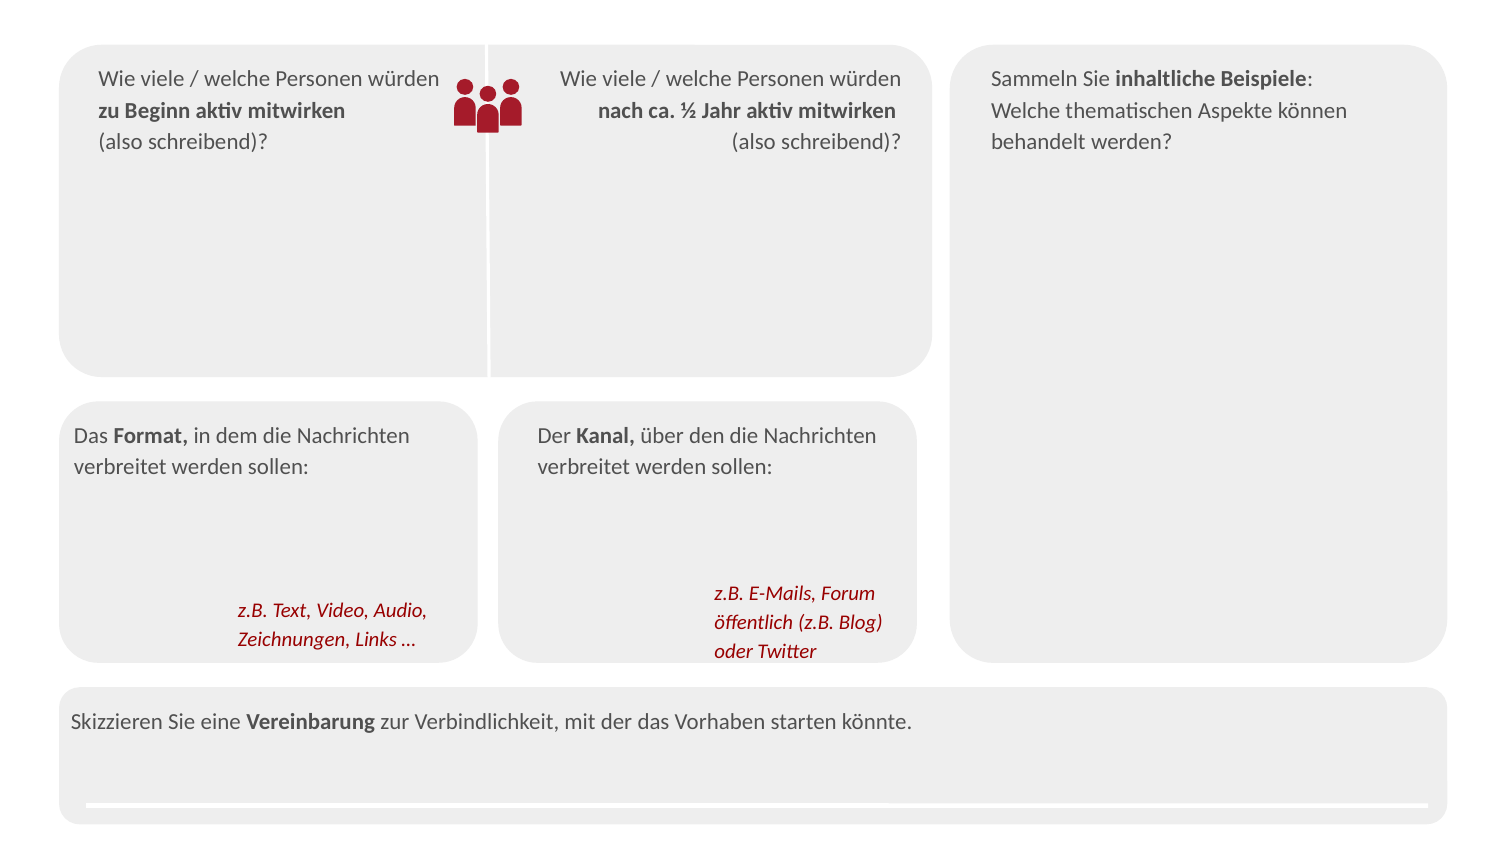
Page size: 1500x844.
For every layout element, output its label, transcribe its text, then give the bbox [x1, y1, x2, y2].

text_box Wie viele / welche Personen würden zu Beginn aktiv mitwirken (also schreibend)? [83, 44, 478, 170]
text_box [498, 404, 917, 663]
text_box Das Format, in dem die Nachrichten verbreitet werden sollen: [58, 401, 471, 495]
text_box [59, 418, 478, 663]
text_box Der Kanal, über den die Nachrichten verbreitet werden sollen: [522, 401, 917, 495]
text_box Skizzieren Sie eine Vereinbarung zur Verbindlichkeit, mit der das Vorhaben starten könnte. [55, 687, 1445, 749]
text_box [454, 97, 476, 126]
text_box [456, 78, 474, 95]
text_box [58, 44, 933, 378]
text_box Wie viele / welche Personen würden nach ca. ½ Jahr aktiv mitwirken (also schreibend)? [522, 44, 917, 170]
text_box z.B. E-Mails, Forum öffentlich (z.B. Blog) oder Twitter [699, 561, 917, 678]
text_box [949, 44, 1448, 663]
text_box z.B. Text, Video, Audio, Zeichnungen, Links … [222, 578, 466, 666]
text_box Sammeln Sie inhaltliche Beispiele: Welche thematischen Aspekte können behandelt werden? [976, 44, 1371, 170]
text_box [59, 698, 1448, 825]
